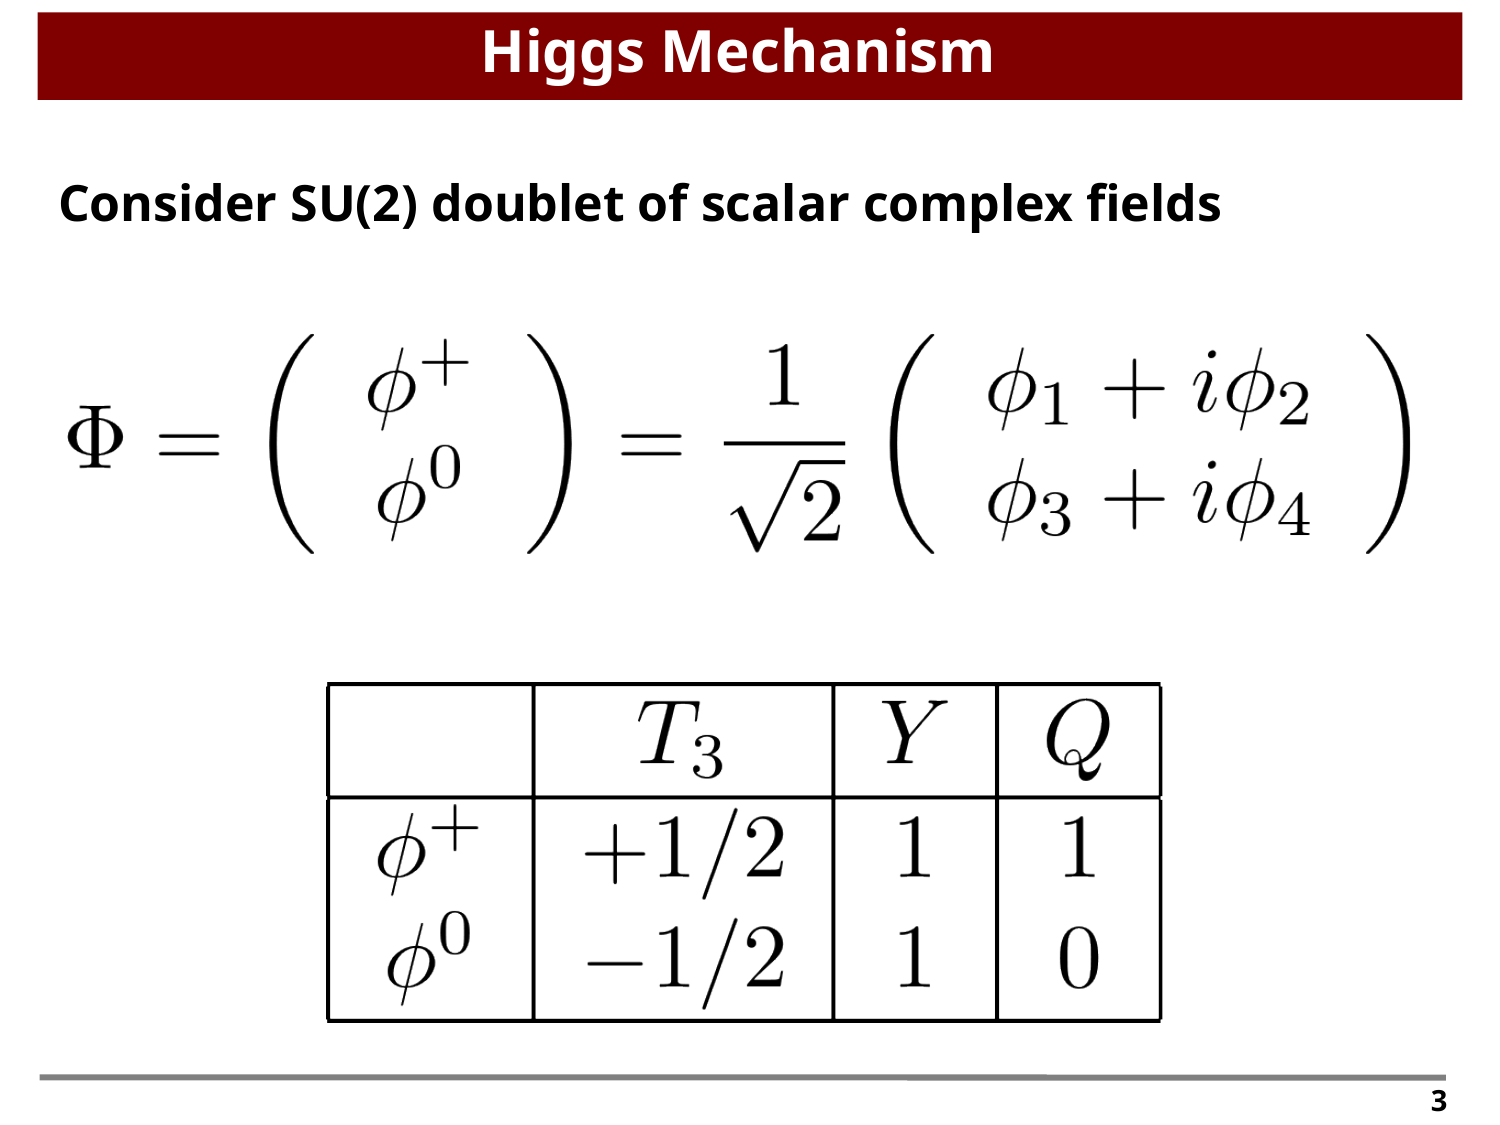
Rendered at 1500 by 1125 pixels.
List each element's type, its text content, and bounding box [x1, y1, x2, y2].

picture [326, 682, 1163, 1023]
list Consider SU(2) doublet of scalar complex fields [43, 170, 1491, 914]
picture [67, 333, 1411, 554]
title Higgs Mechanism [132, 12, 1345, 96]
